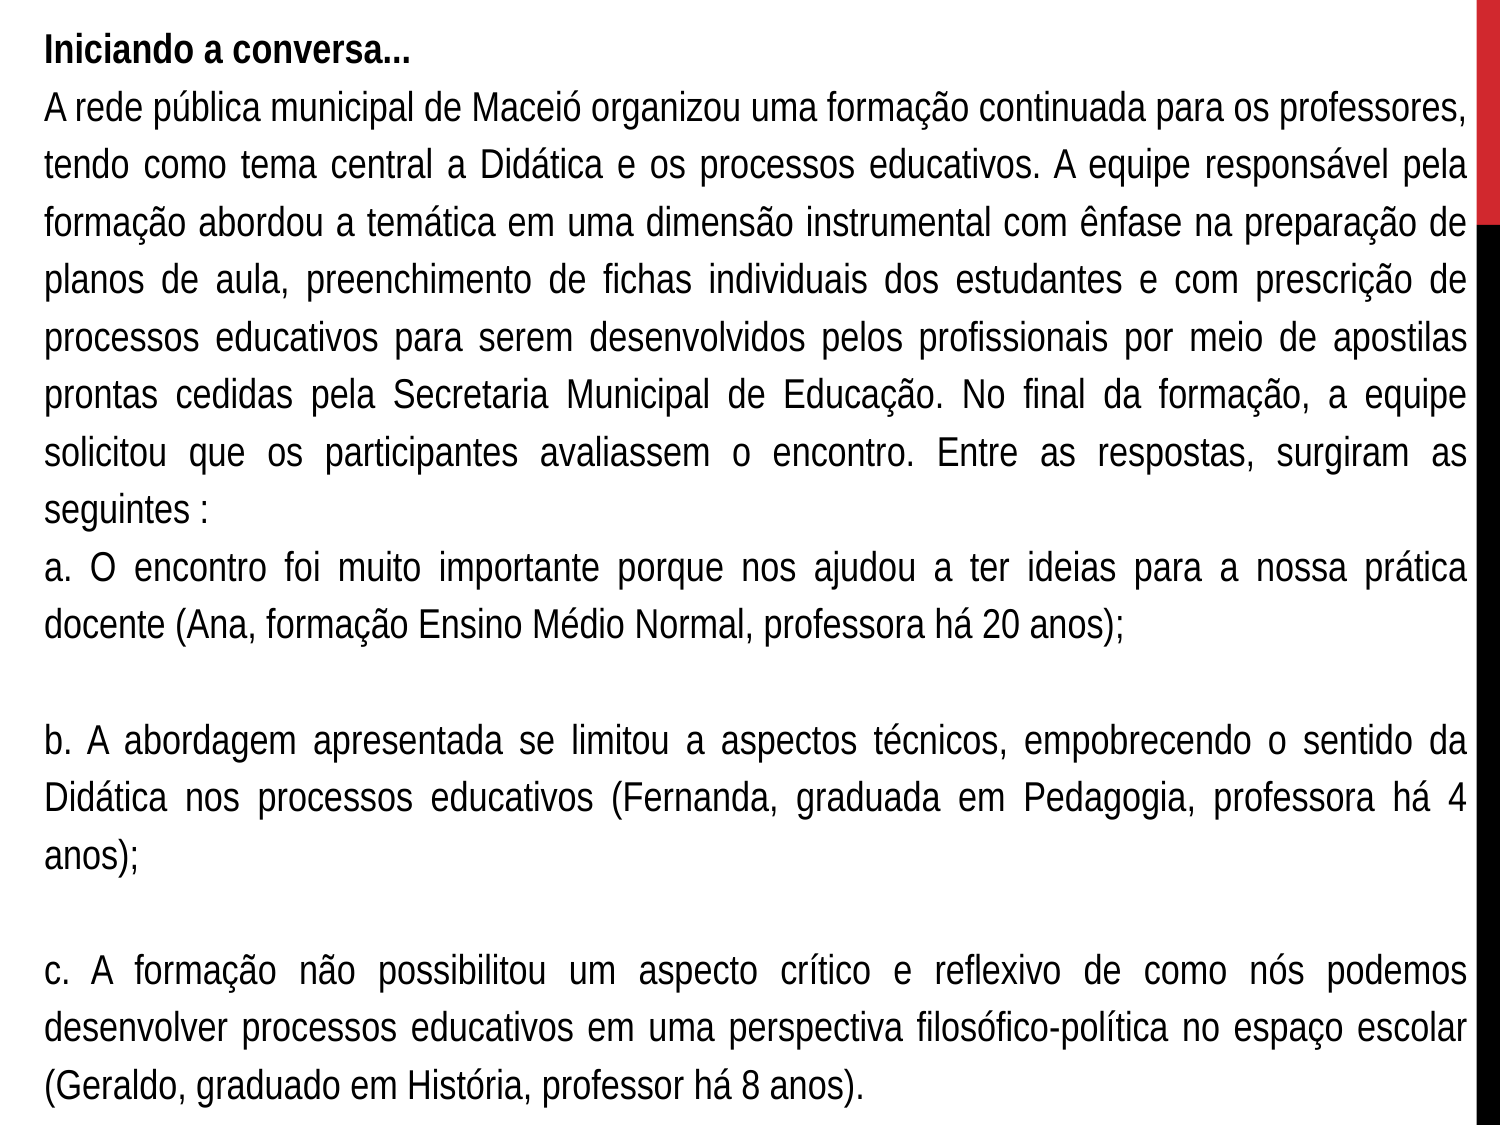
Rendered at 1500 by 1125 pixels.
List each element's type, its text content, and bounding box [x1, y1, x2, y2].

text_box Iniciando a conversa... A rede pública municipal de Maceió organizou uma formação continuada para os professores, tendo como tema central a Didática e os processos educativos. A equipe responsável pela formação abordou a temática em uma dimensão instrumental com ênfase na preparação de planos de aula, preenchimento de fichas individuais dos estudantes e com prescrição de processos educativos para serem desenvolvidos pelos profissionais por meio de apostilas prontas cedidas pela Secretaria Municipal de Educação. No final da formação, a equipe solicitou que os participantes avaliassem o encontro. Entre as respostas, surgiram as seguintes : a. O encontro foi muito importante porque nos ajudou a ter ideias para a nossa prática docente (Ana, formação Ensino Médio Normal, professora há 20 anos); b. A abordagem apresentada se limitou a aspectos técnicos, empobrecendo o sentido da Didática nos processos educativos (Fernanda, graduada em Pedagogia, professora há 4 anos); c. A formação não possibilitou um aspecto crítico e reflexivo de como nós podemos desenvolver processos educativos em uma perspectiva filosófico-política no espaço escolar (Geraldo, graduado em História, professor há 8 anos). [29, 7, 1483, 1115]
